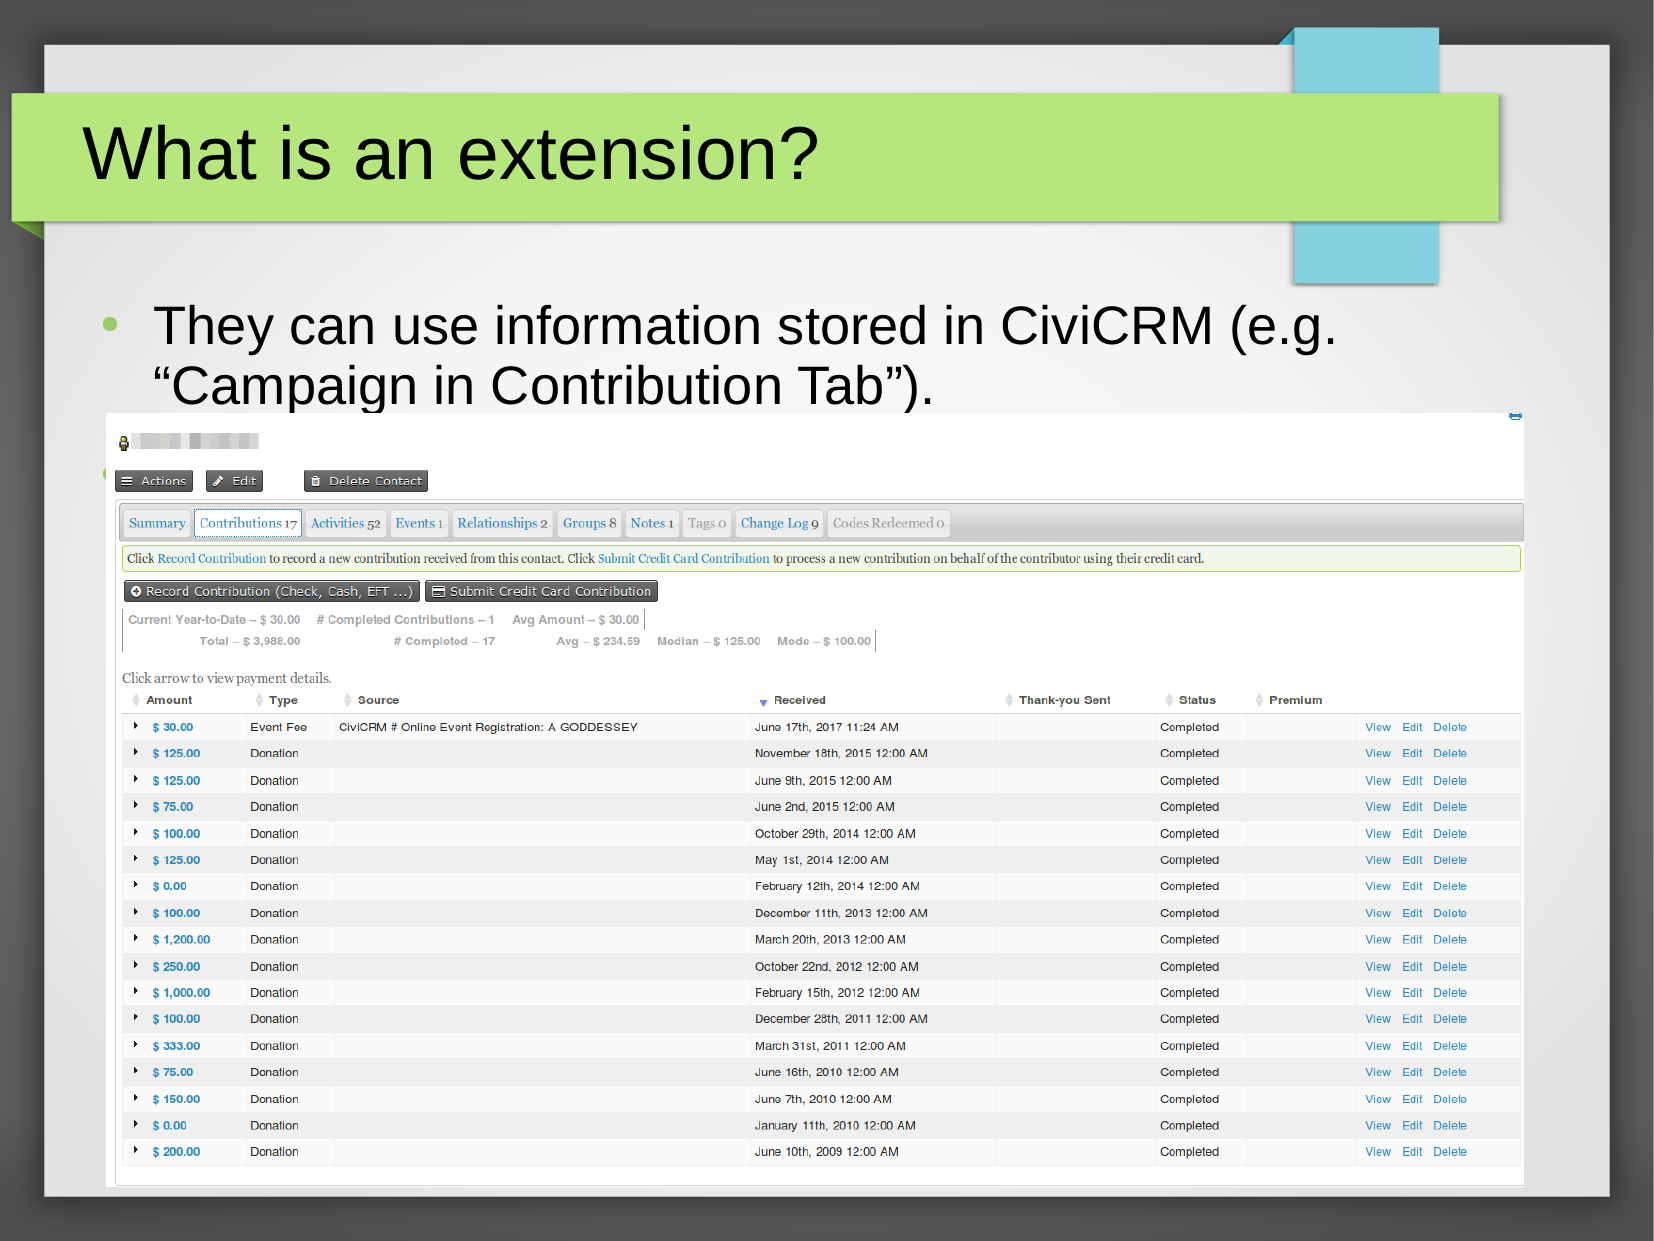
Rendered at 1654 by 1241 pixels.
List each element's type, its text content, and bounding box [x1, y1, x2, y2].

title What is an extension? [82, 94, 1264, 213]
picture [0, 0, 1654, 1241]
list They can use information stored in CiviCRM (e.g. “Campaign in Contribution Tab”). [82, 295, 1571, 1015]
